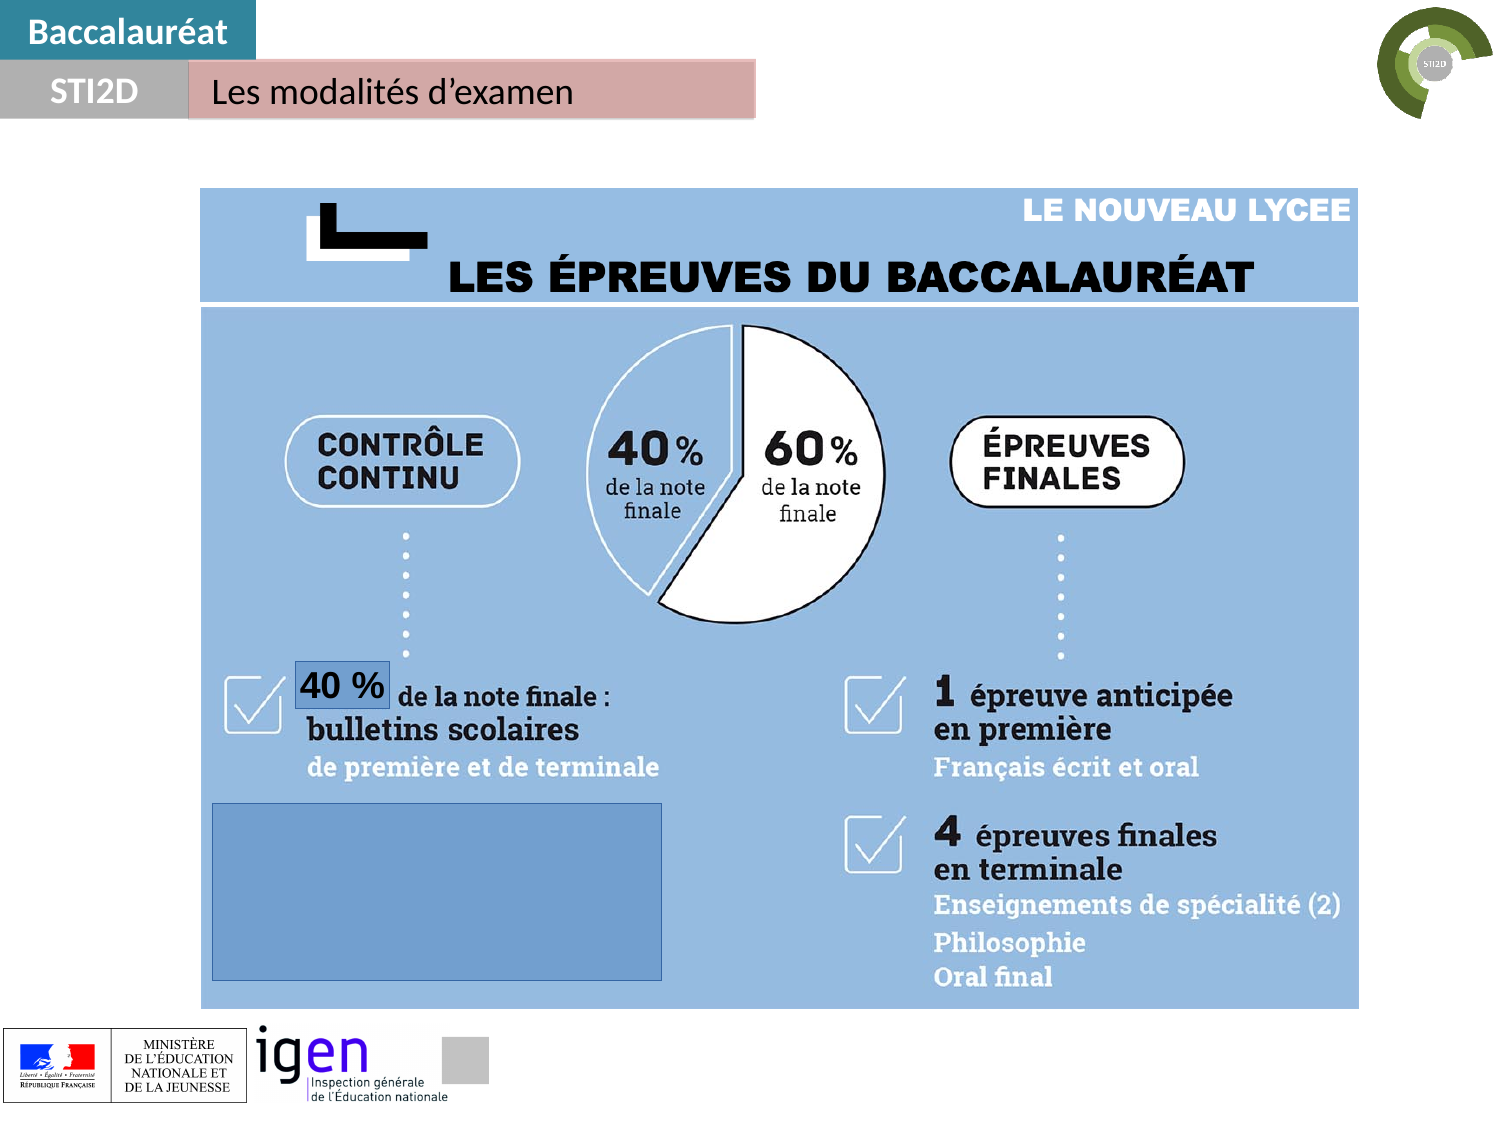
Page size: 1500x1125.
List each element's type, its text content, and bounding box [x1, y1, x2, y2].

text_box STI2D [0, 60, 189, 119]
text_box [189, 60, 196, 118]
text_box [256, 58, 756, 118]
text_box 40 % [295, 661, 390, 709]
picture [3, 1028, 247, 1103]
text_box [212, 803, 662, 981]
picture [200, 188, 1358, 302]
picture [201, 307, 1359, 1009]
text_box [441, 1036, 489, 1085]
text_box Les modalités d’examen [196, 60, 590, 121]
picture [254, 1023, 450, 1103]
picture [1377, 7, 1493, 119]
text_box Baccalauréat [0, 0, 256, 60]
